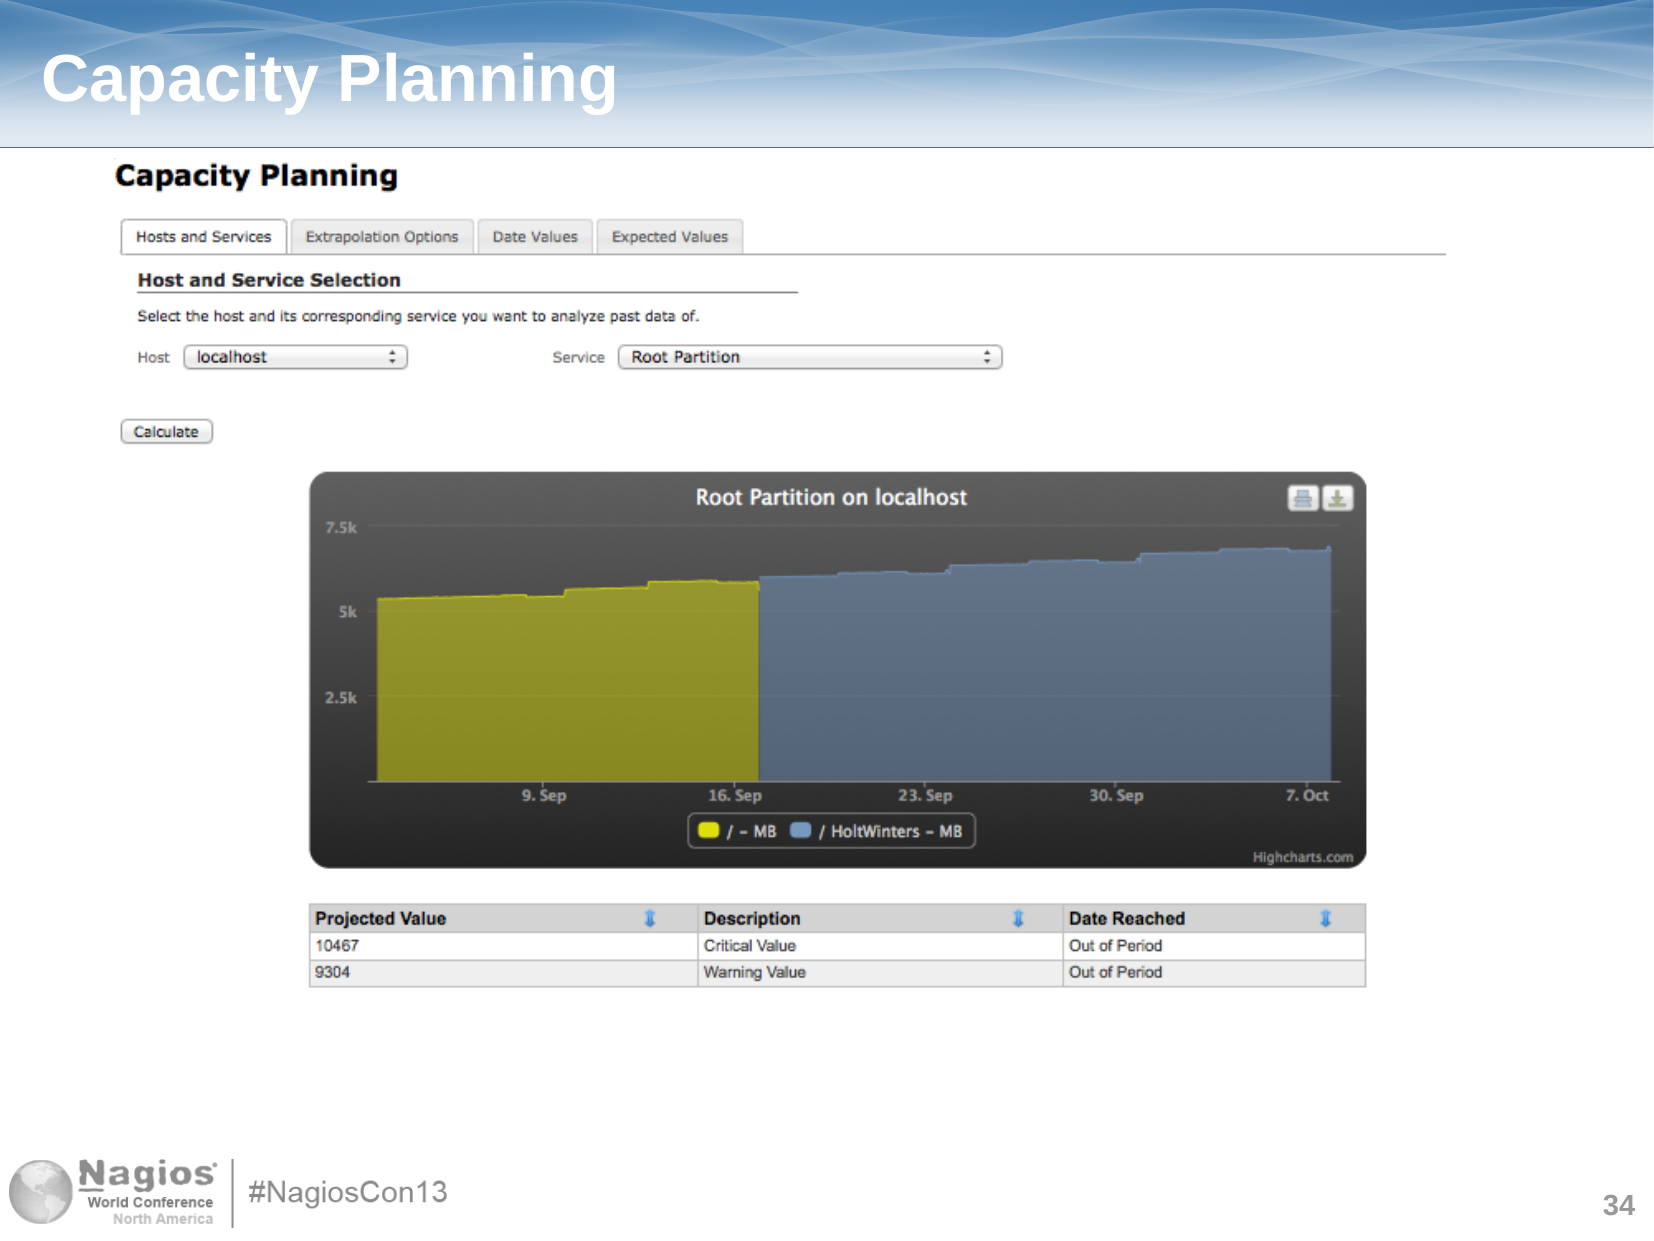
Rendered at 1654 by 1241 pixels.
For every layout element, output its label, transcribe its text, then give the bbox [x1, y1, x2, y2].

picture [9, 1159, 453, 1228]
picture [0, 0, 1654, 147]
picture [111, 158, 1446, 1102]
title Capacity Planning [41, 29, 1248, 127]
